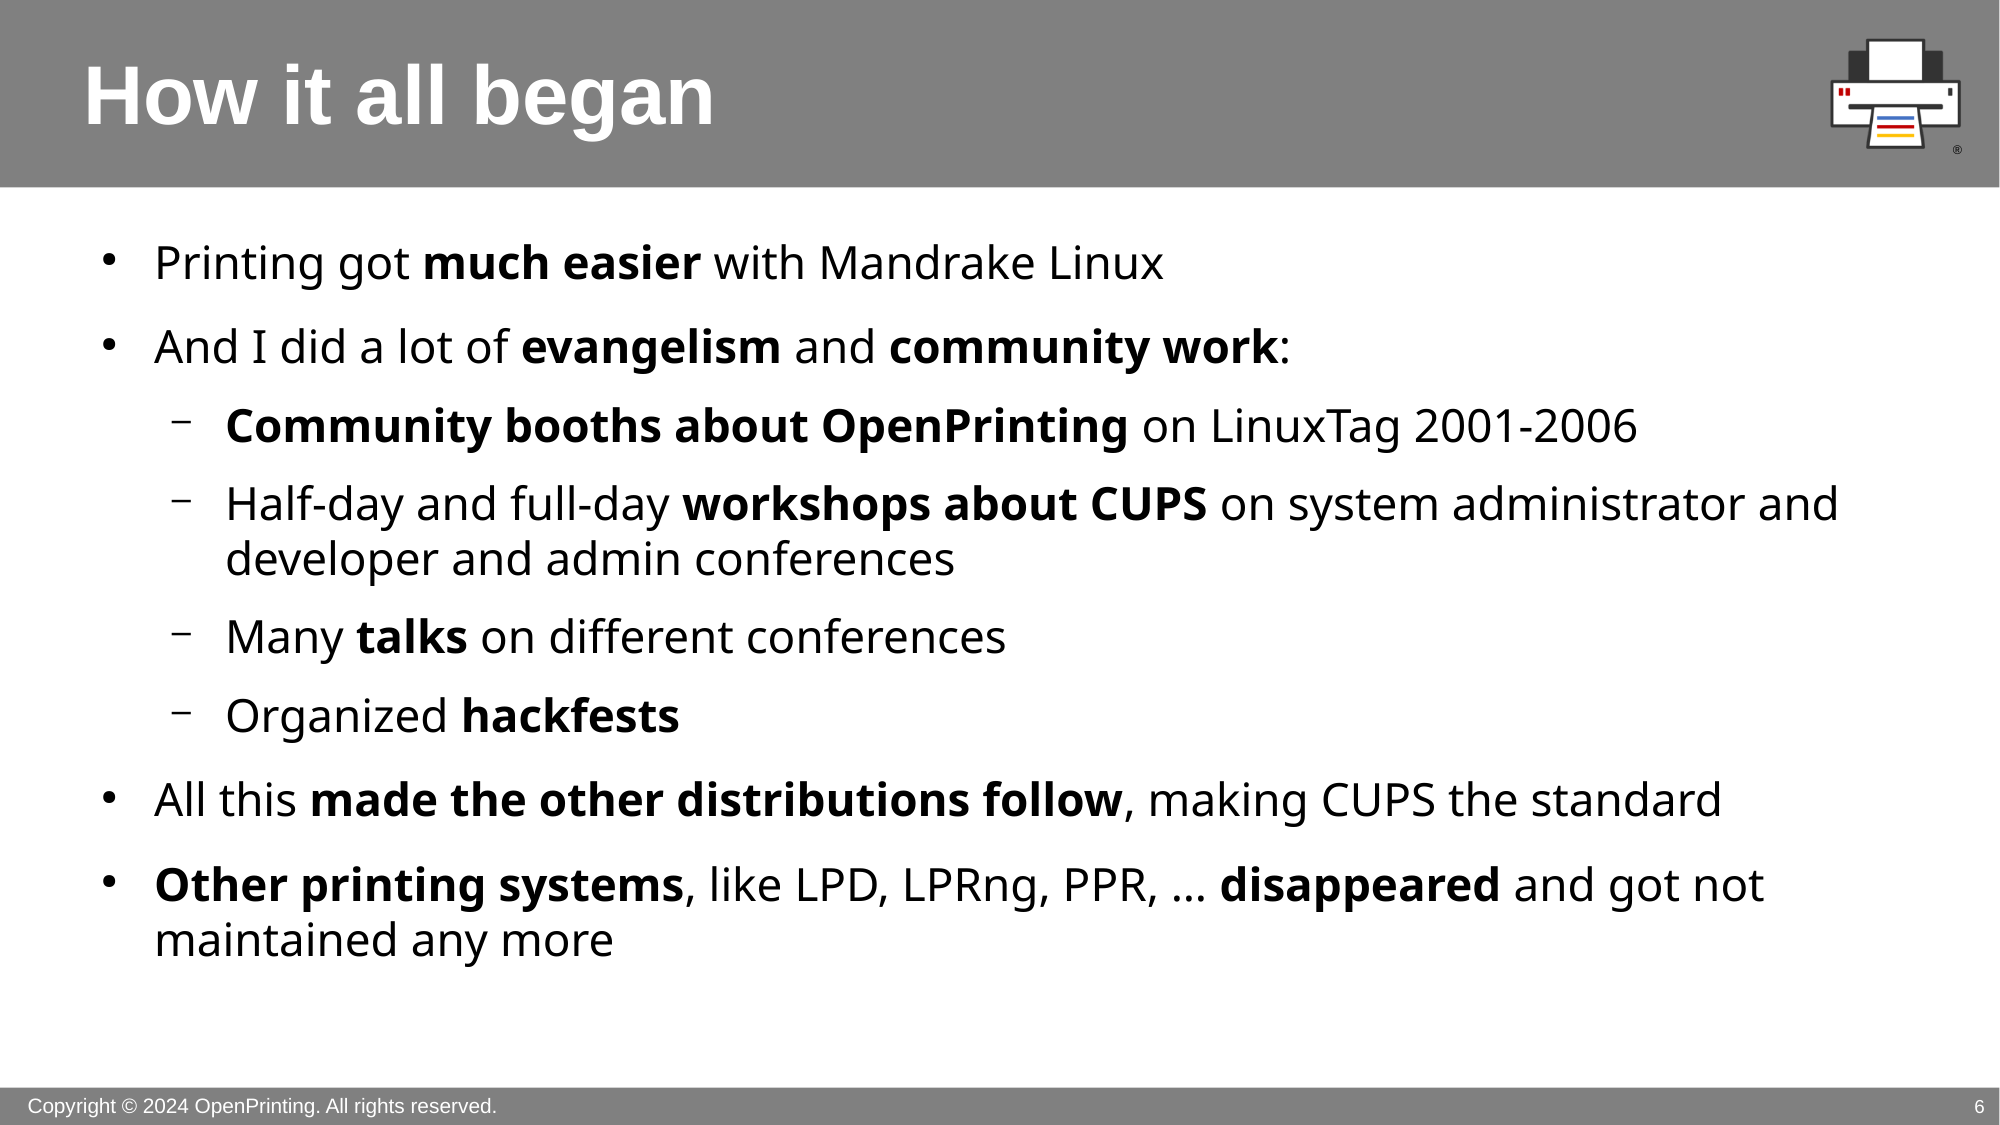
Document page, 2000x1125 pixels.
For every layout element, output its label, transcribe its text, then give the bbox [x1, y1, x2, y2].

picture [1825, 33, 1966, 154]
title How it all began [75, 7, 1786, 175]
list Printing got much easier with Mandrake Linux And I did a lot of evangelism and community work: Community booths about OpenPrinting on LinuxTag 2001-2006 Half-day and full-day workshops about CUPS on system administrator and developer and admin conferences Many talks on different conferences Organized hackfests All this made the other distributions follow, making CUPS the standard Other printing systems, like LPD, LPRng, PPR, … disappeared and got not maintained any more [75, 224, 1936, 1067]
